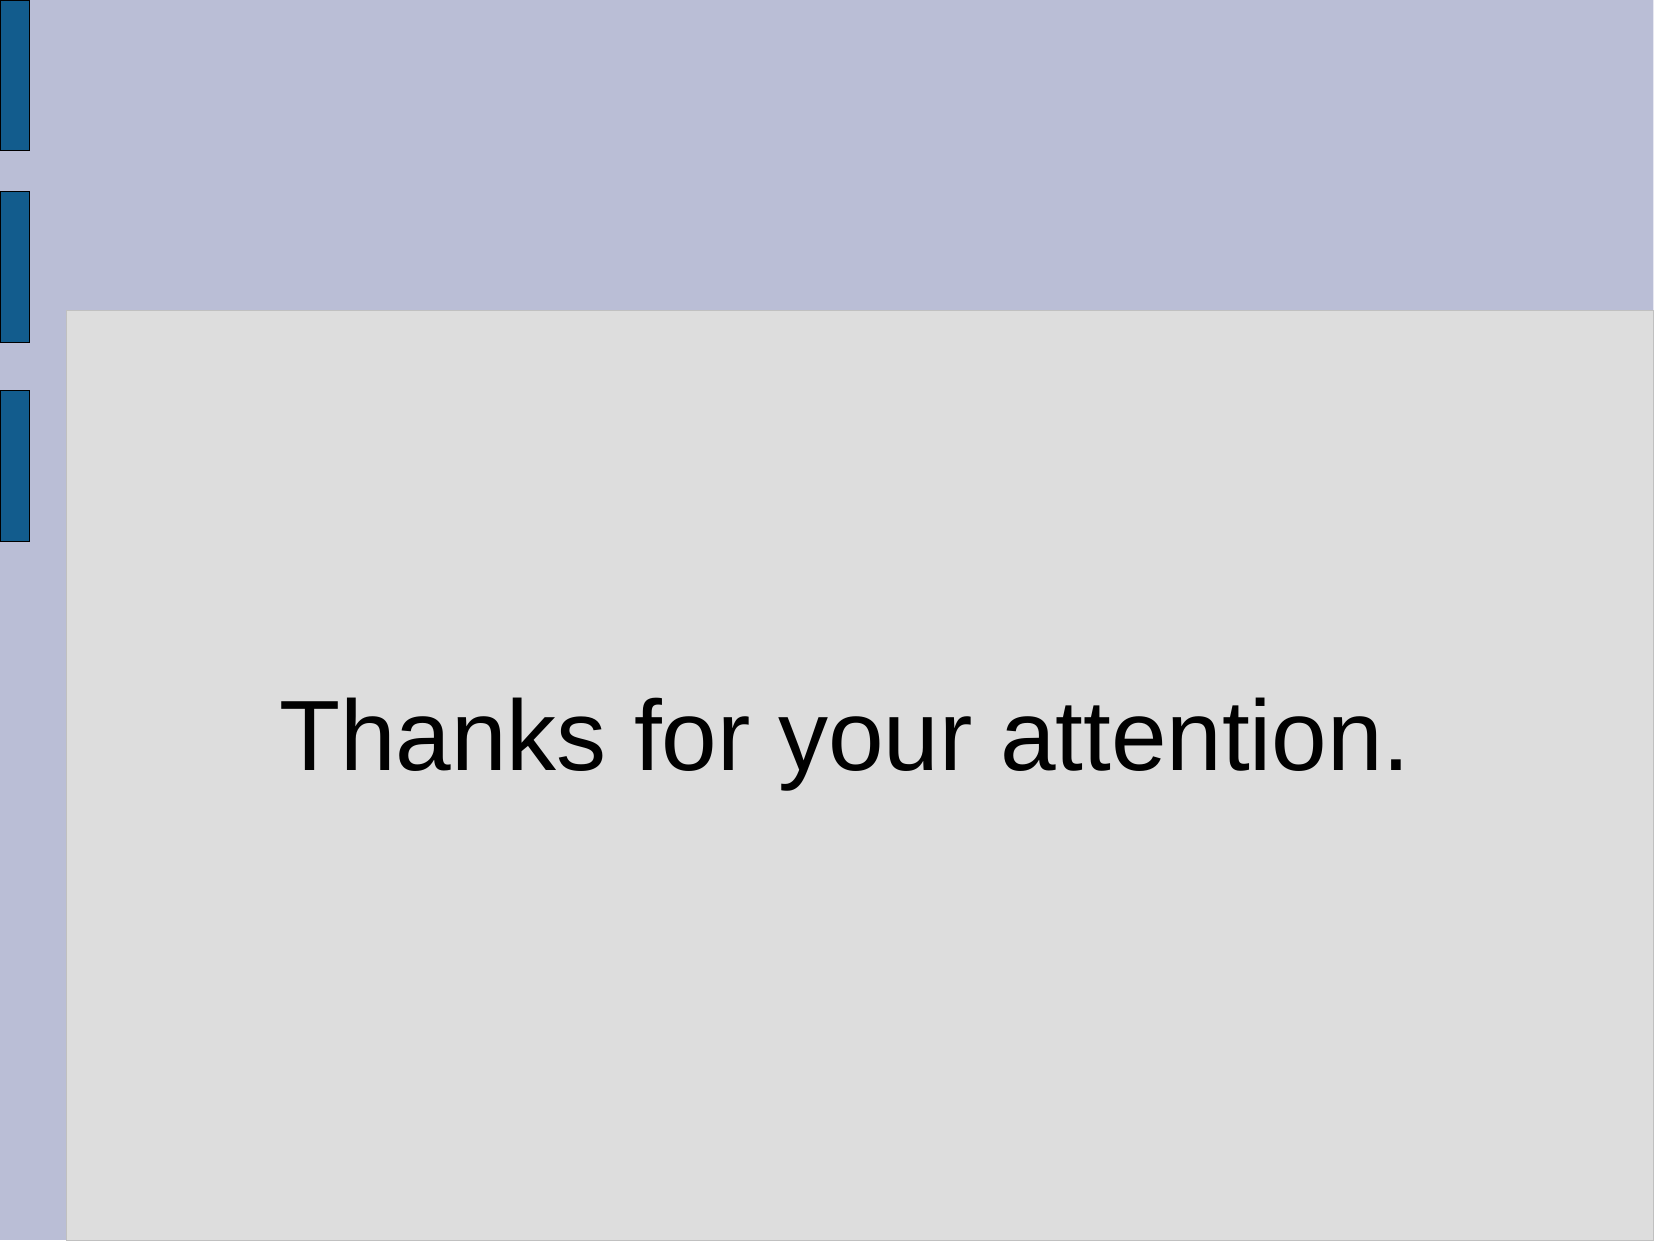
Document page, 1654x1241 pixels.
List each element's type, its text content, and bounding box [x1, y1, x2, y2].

subtitle Thanks for your attention. [121, 352, 1534, 1119]
